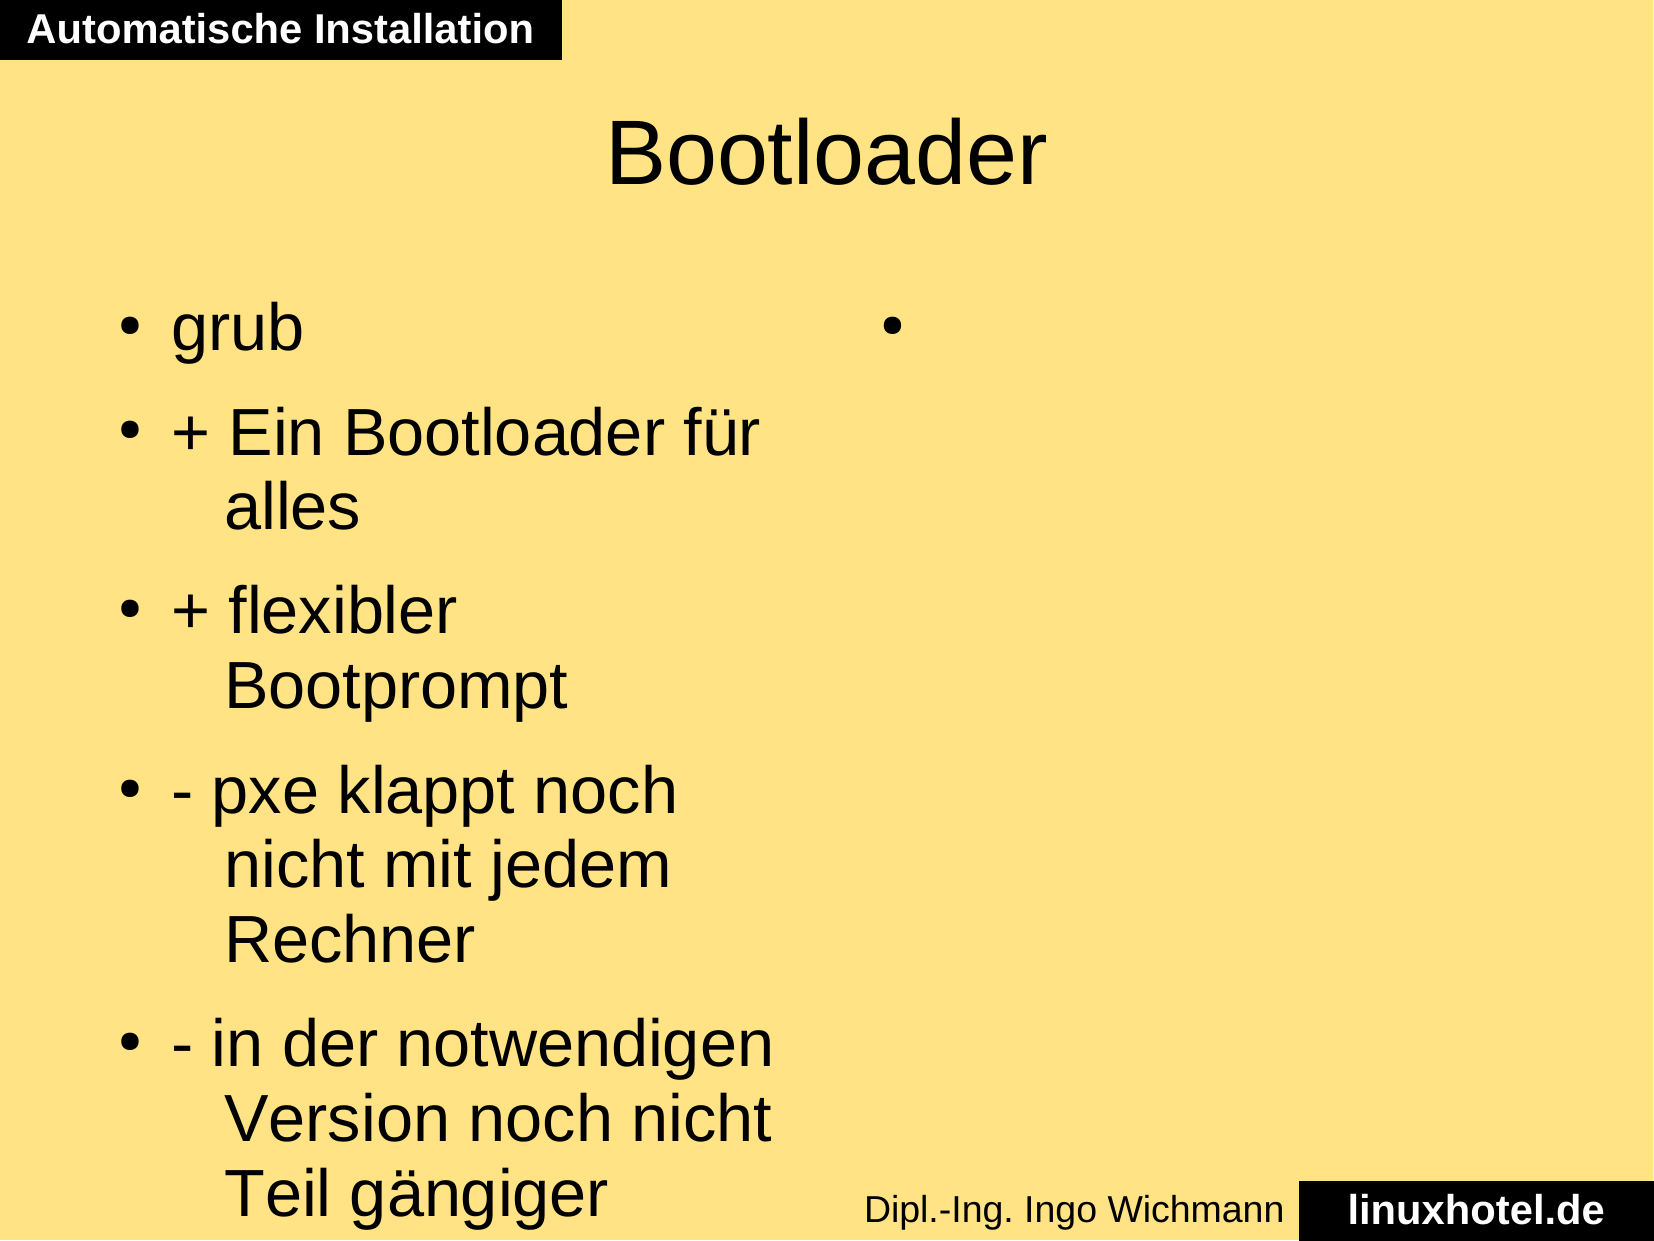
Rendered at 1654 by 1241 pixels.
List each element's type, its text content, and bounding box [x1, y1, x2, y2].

list [845, 290, 1572, 1109]
text_box Dipl.-Ing. Ingo Wichmann [849, 1181, 1300, 1238]
text_box linuxhotel.de [1299, 1181, 1654, 1241]
list grub + Ein Bootloader für alles + flexibler Bootprompt - pxe klappt noch nicht mit jedem Rechner - in der notwendigen Version noch nicht Teil gängiger Distributionen [82, 290, 809, 1157]
title Bootloader [82, 49, 1571, 257]
text_box Automatische Installation [0, 0, 562, 60]
